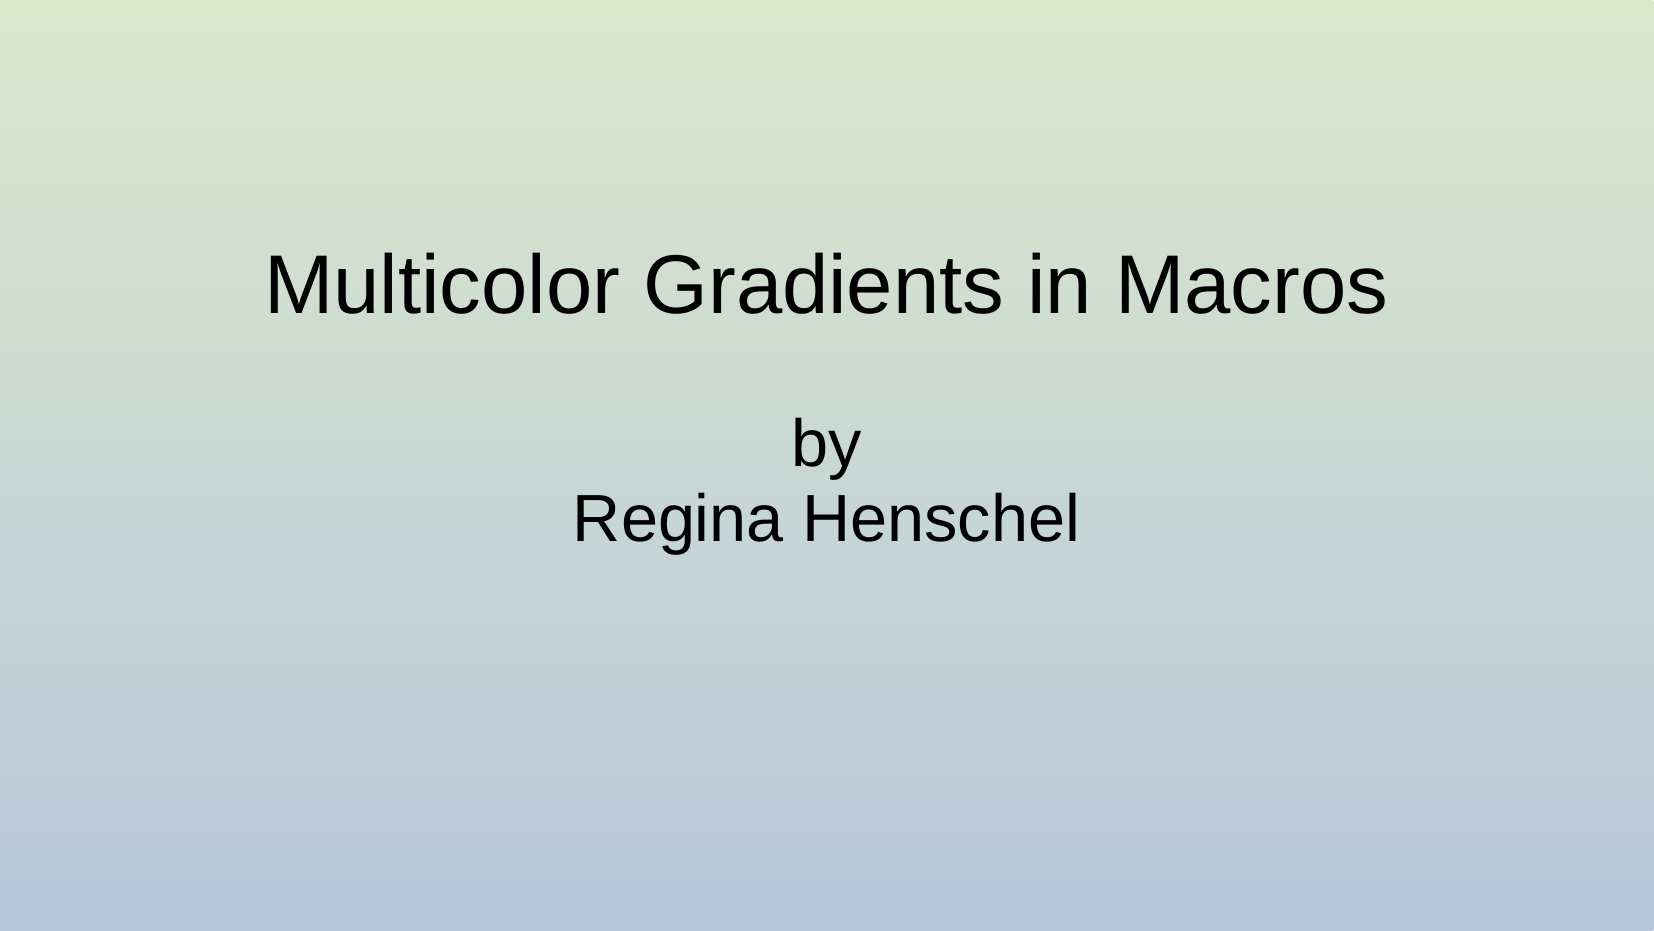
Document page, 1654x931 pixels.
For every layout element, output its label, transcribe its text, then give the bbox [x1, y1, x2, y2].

subtitle Multicolor Gradients in Macros by Regina Henschel [82, 37, 1571, 757]
